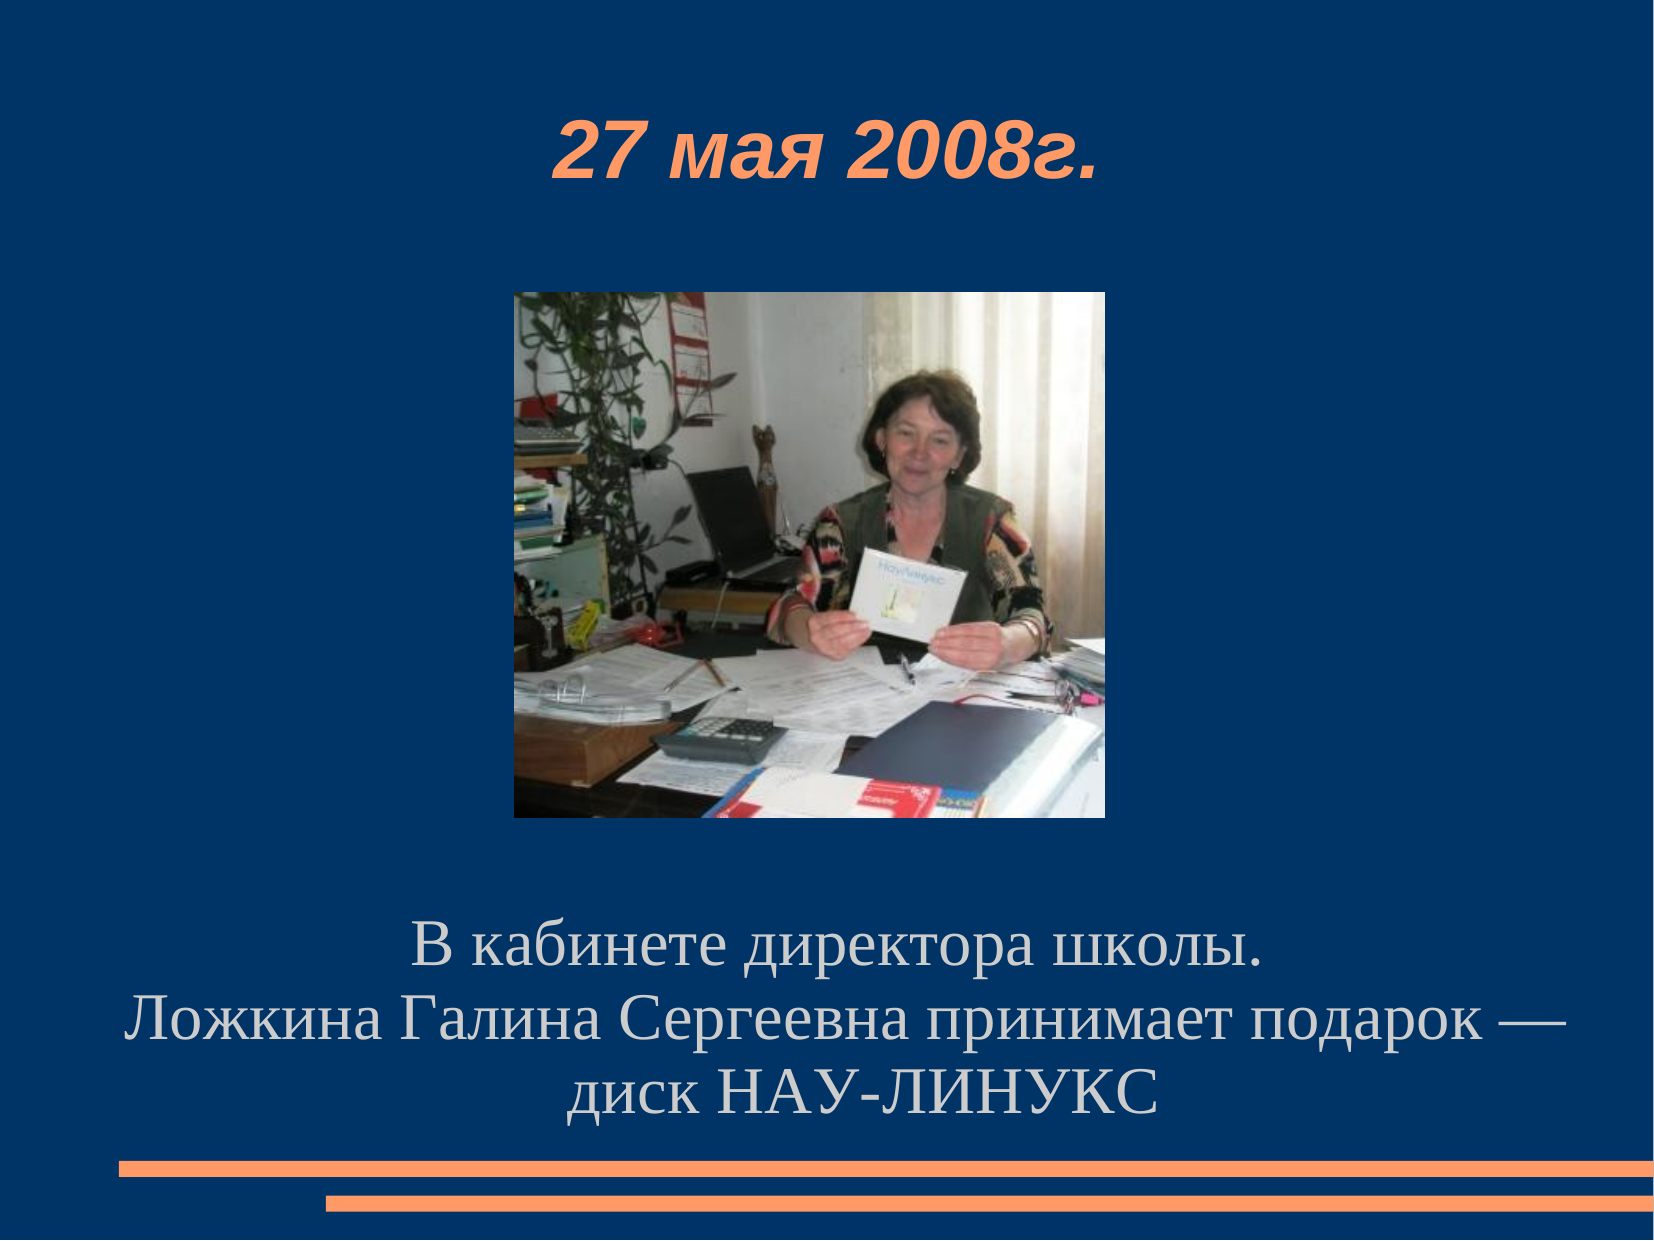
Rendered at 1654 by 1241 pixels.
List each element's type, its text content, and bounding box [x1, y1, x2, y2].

subtitle В кабинете директора школы. Ложкина Галина Сергеевна принимает подарок — диск НАУ-ЛИНУКС [84, 900, 1609, 1134]
picture [514, 292, 1105, 818]
title 27 мая 2008г. [121, 53, 1534, 247]
